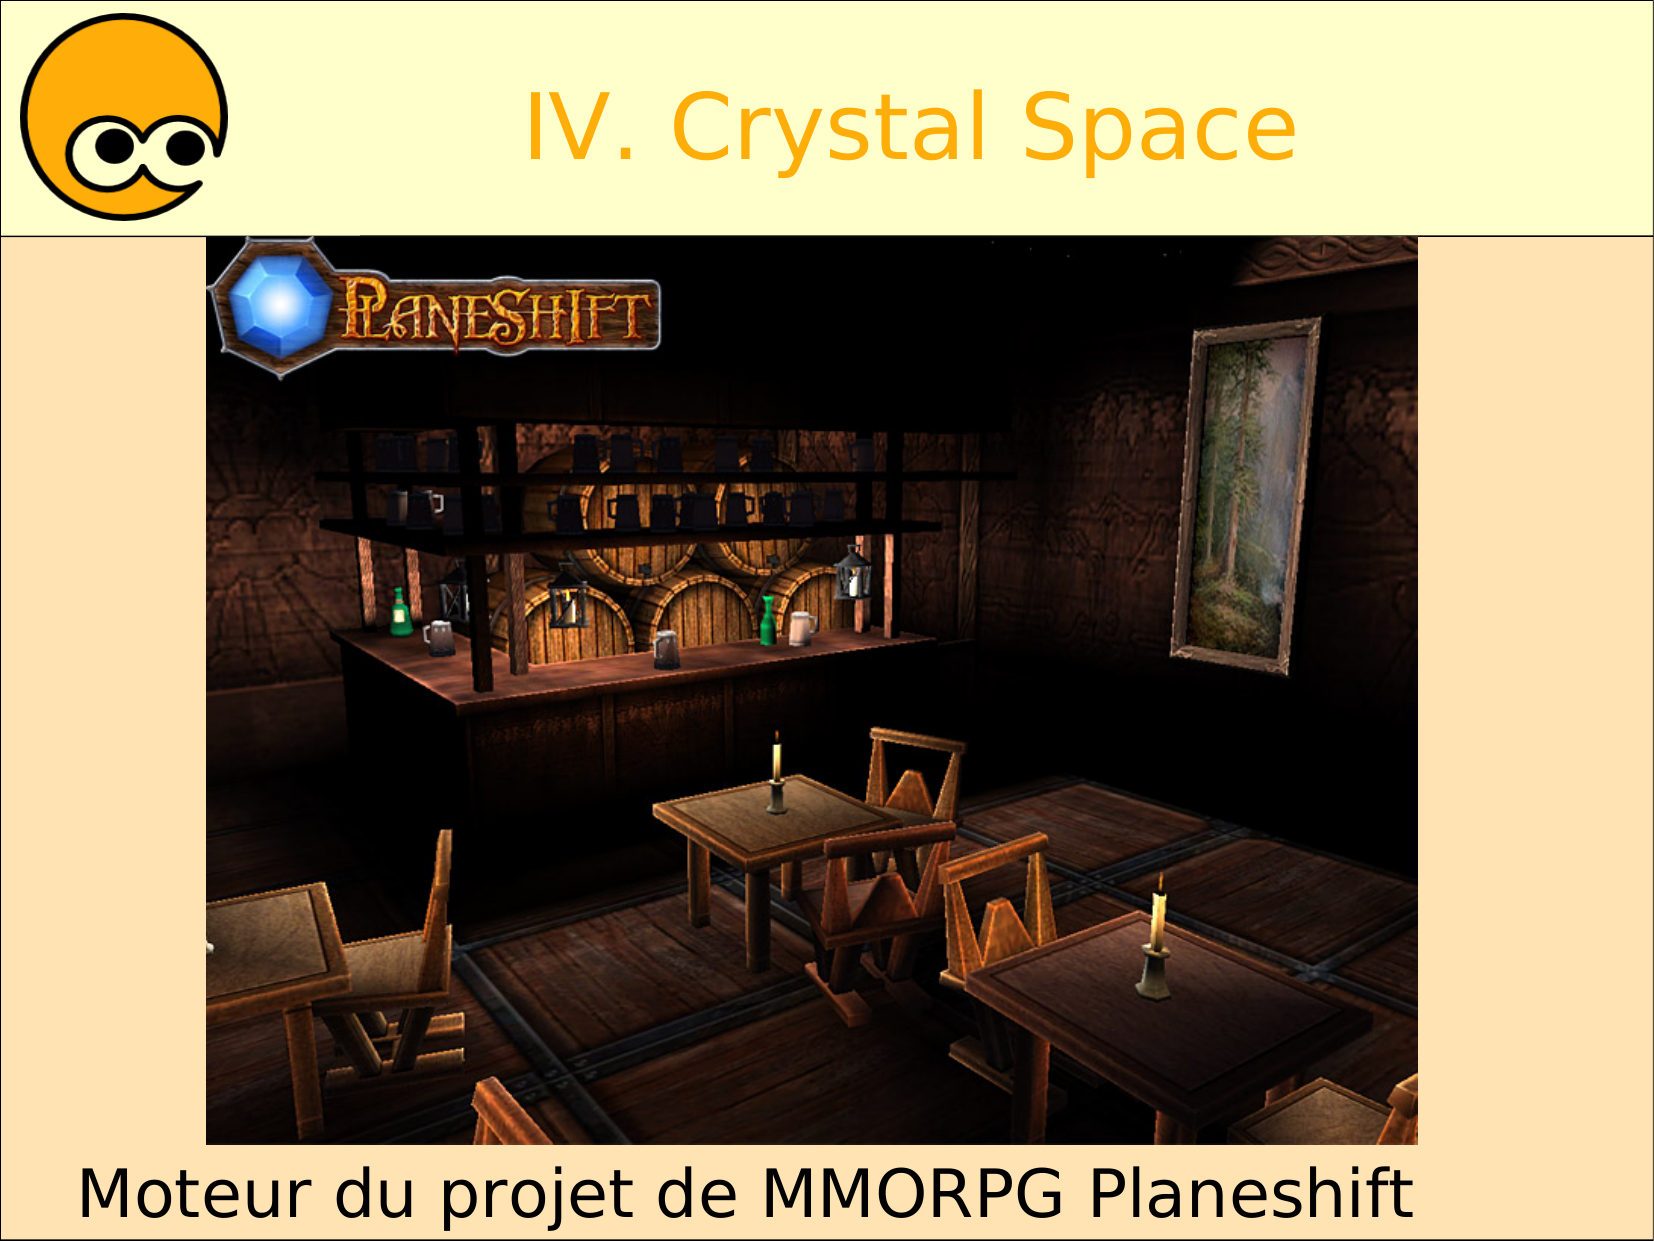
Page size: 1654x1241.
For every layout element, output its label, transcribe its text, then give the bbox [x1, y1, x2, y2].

picture [206, 236, 1418, 1145]
picture [20, 13, 228, 221]
subtitle Moteur du projet de MMORPG Planeshift [76, 1151, 1565, 1238]
title IV. Crystal Space [252, 28, 1571, 228]
